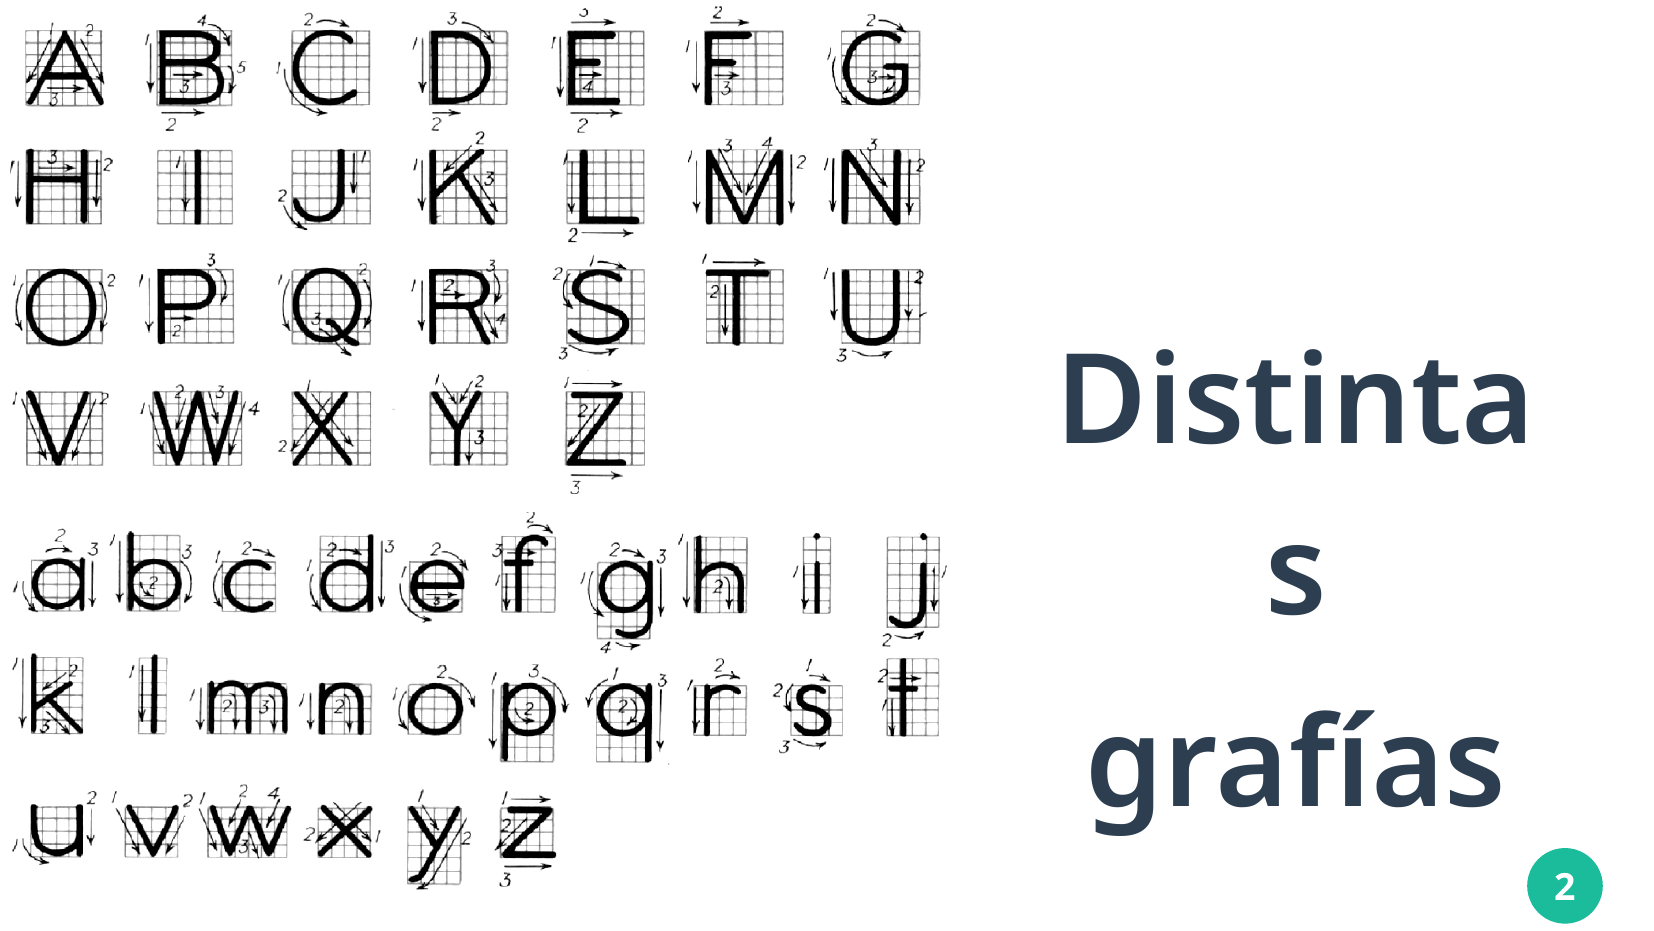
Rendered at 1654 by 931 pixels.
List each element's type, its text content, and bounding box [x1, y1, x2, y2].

picture [0, 0, 986, 904]
list Distintas grafías [955, 310, 1565, 931]
